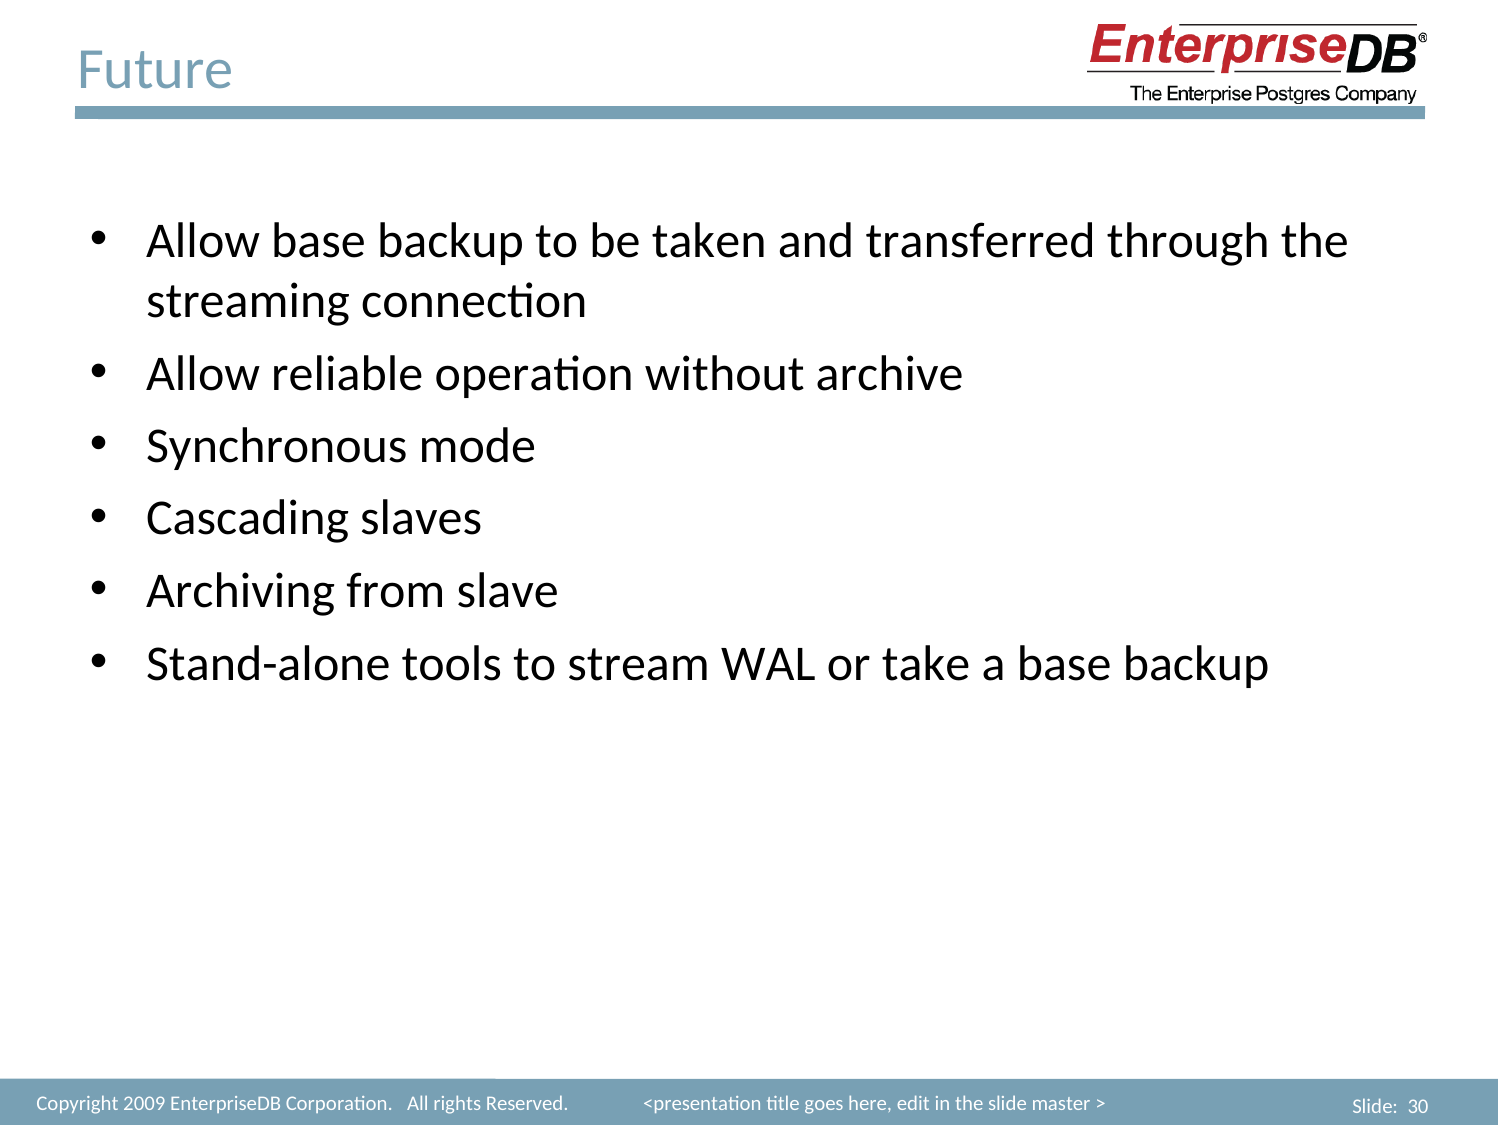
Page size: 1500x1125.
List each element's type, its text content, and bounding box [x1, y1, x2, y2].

picture [1088, 24, 1427, 104]
list Allow base backup to be taken and transferred through the streaming connection Allow reliable operation without archive Synchronous mode Cascading slaves Archiving from slave Stand-alone tools to stream WAL or take a base backup [75, 200, 1426, 943]
title Future [62, 12, 1088, 118]
